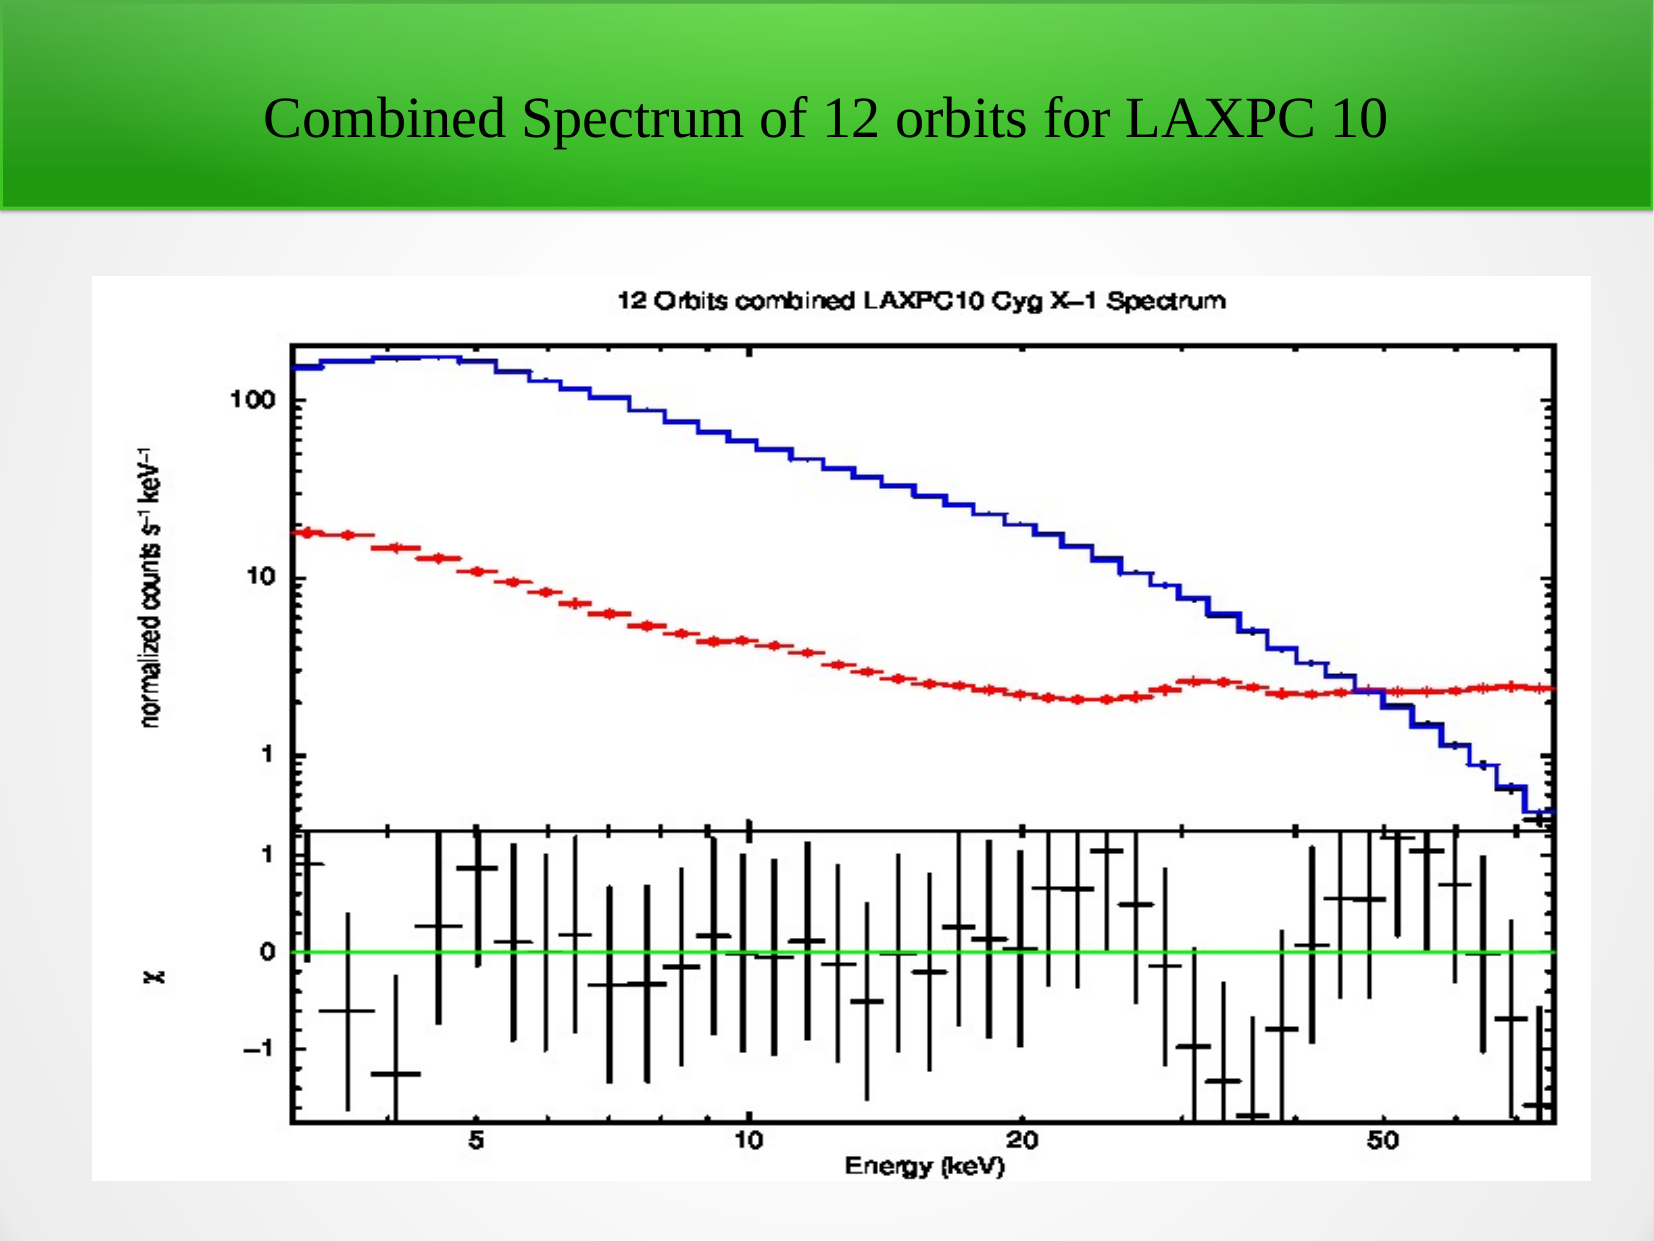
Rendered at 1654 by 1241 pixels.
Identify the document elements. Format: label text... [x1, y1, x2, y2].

title Combined Spectrum of 12 orbits for LAXPC 10 [82, 47, 1571, 189]
picture [92, 276, 1591, 1182]
